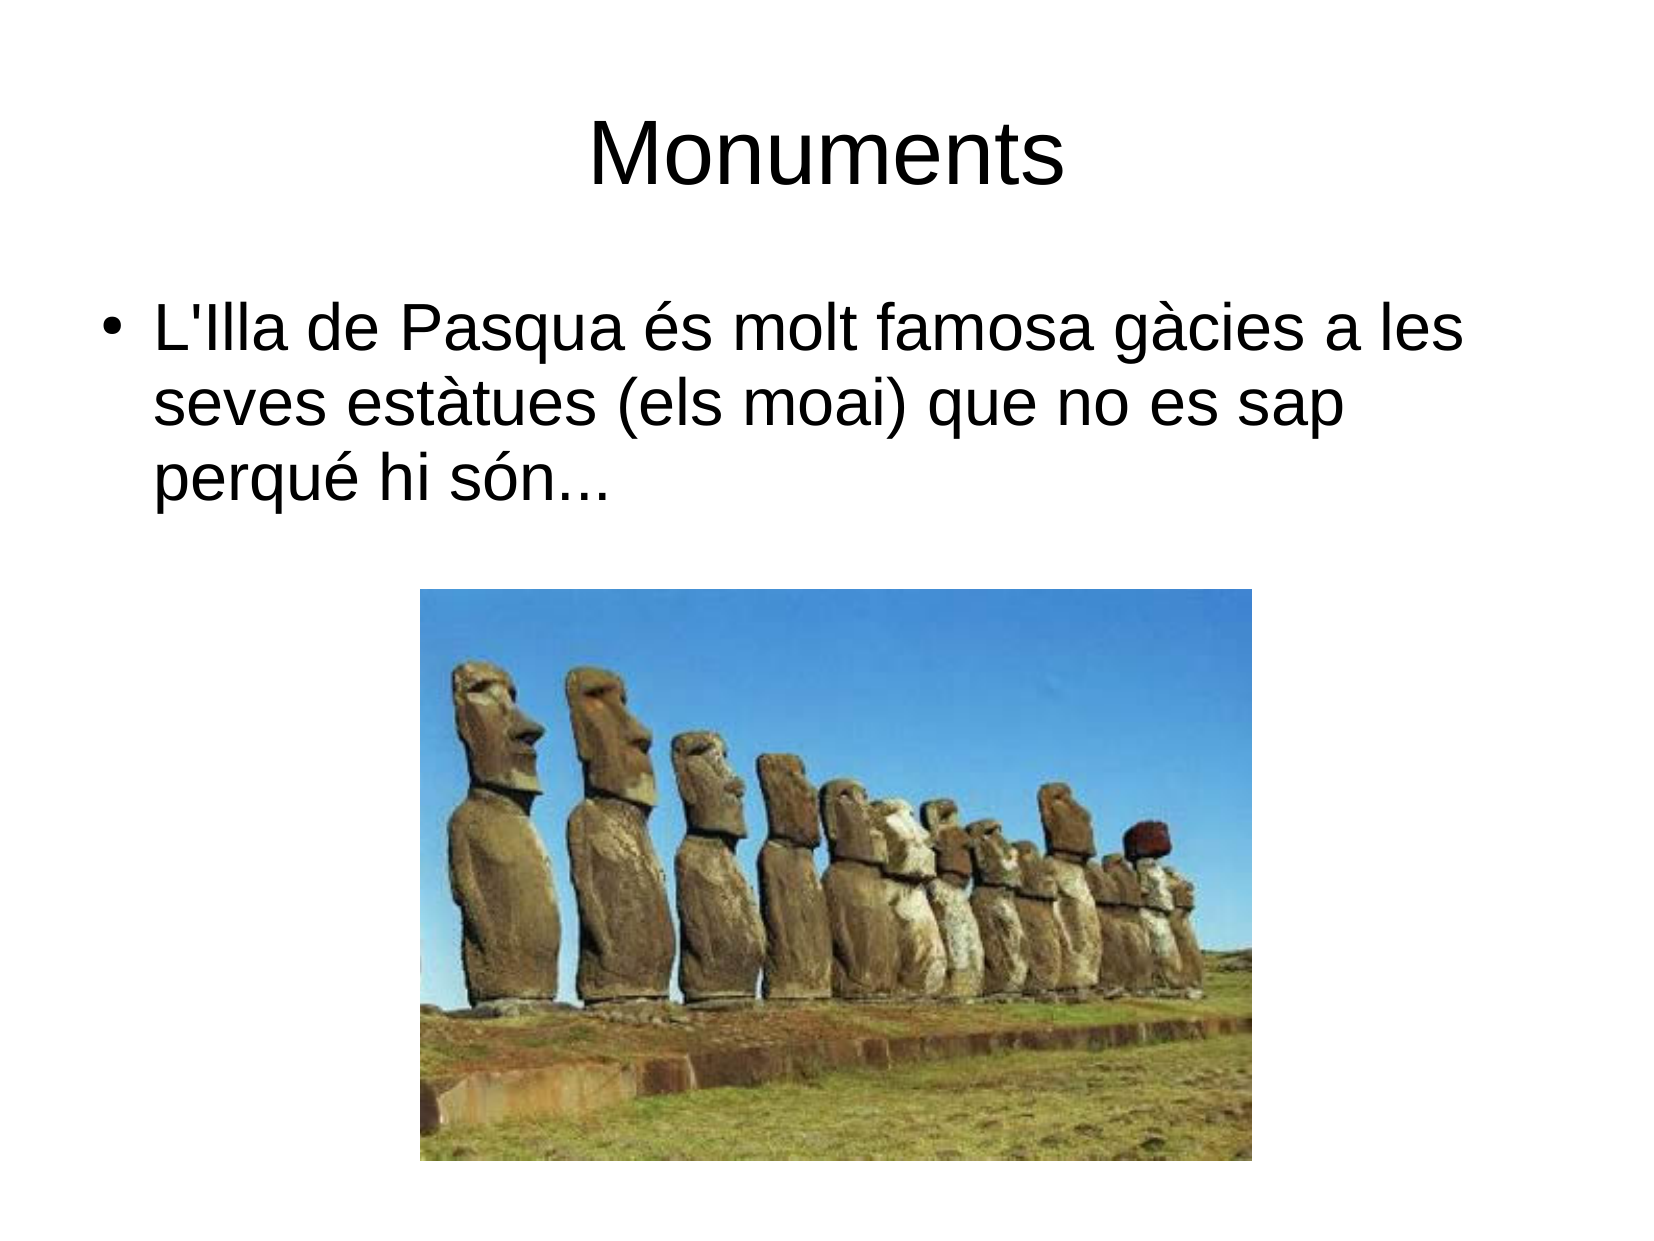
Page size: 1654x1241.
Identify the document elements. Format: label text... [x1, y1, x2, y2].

picture [420, 589, 1252, 1161]
title Monuments [82, 49, 1571, 257]
list L'Illa de Pasqua és molt famosa gàcies a les seves estàtues (els moai) que no es sap perqué hi són... [82, 290, 1538, 1010]
